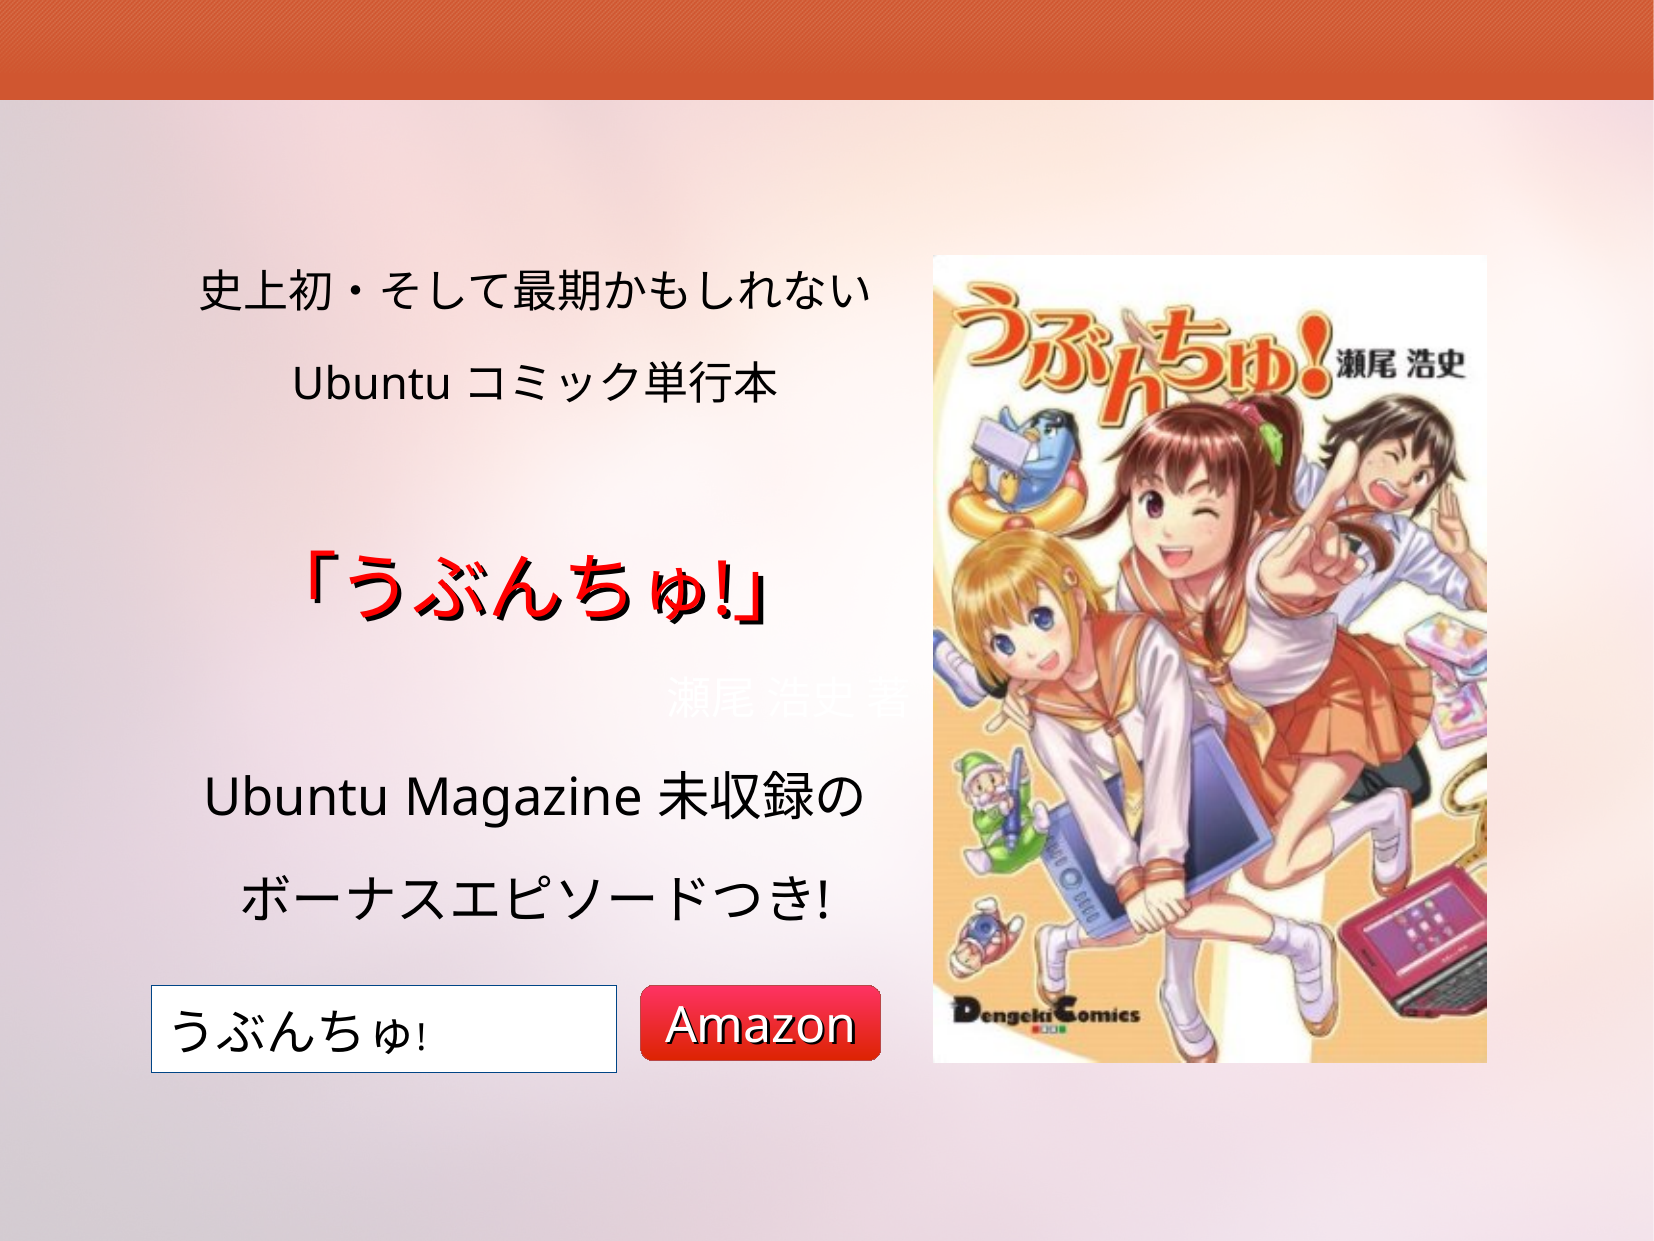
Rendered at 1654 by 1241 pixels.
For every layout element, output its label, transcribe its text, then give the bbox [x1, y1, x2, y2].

list 史上初・そして最期かもしれない Ubuntu コミック単行本 「うぶんちゅ!」 瀬尾 浩史 著 Ubuntu Magazine 未収録の ボーナスエピソードつき! [159, 255, 911, 940]
text_box うぶんちゅ! [151, 985, 617, 1055]
picture [0, 0, 1654, 1241]
text_box Amazon [640, 985, 881, 1061]
